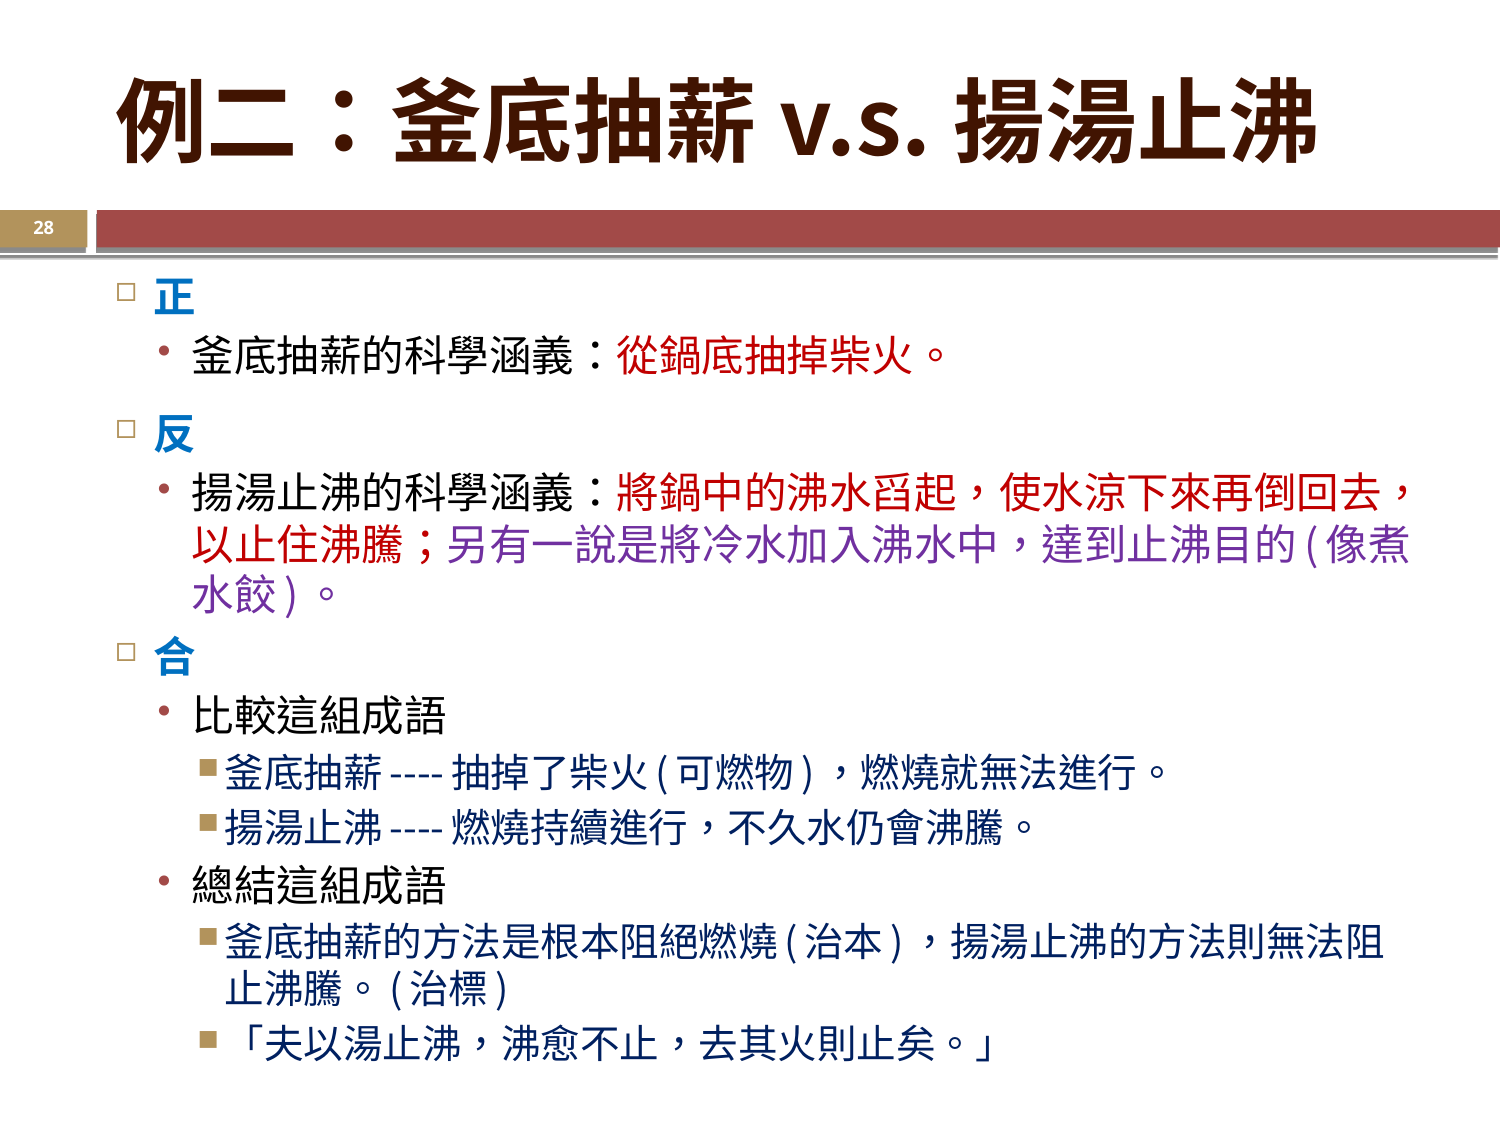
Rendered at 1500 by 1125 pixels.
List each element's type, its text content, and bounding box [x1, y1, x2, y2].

title 例二：釜底抽薪v.s.揚湯止沸 [100, 37, 1438, 200]
slide_number <編號> [0, 208, 88, 249]
list 正 釜底抽薪的科學涵義：從鍋底抽掉柴火。 反 揚湯止沸的科學涵義：將鍋中的沸水舀起，使水涼下來再倒回去，以止住沸騰；另有一說是將冷水加入沸水中，達到止沸目的(像煮水餃)。 合 比較這組成語 釜底抽薪----抽掉了柴火(可燃物)，燃燒就無法進行。 揚湯止沸----燃燒持續進行，不久水仍會沸騰。 總結這組成語 釜底抽薪的方法是根本阻絕燃燒(治本)，揚湯止沸的方法則無法阻止沸騰。(治標) 「夫以湯止沸，沸愈不止，去其火則止矣。」 [100, 262, 1438, 1083]
